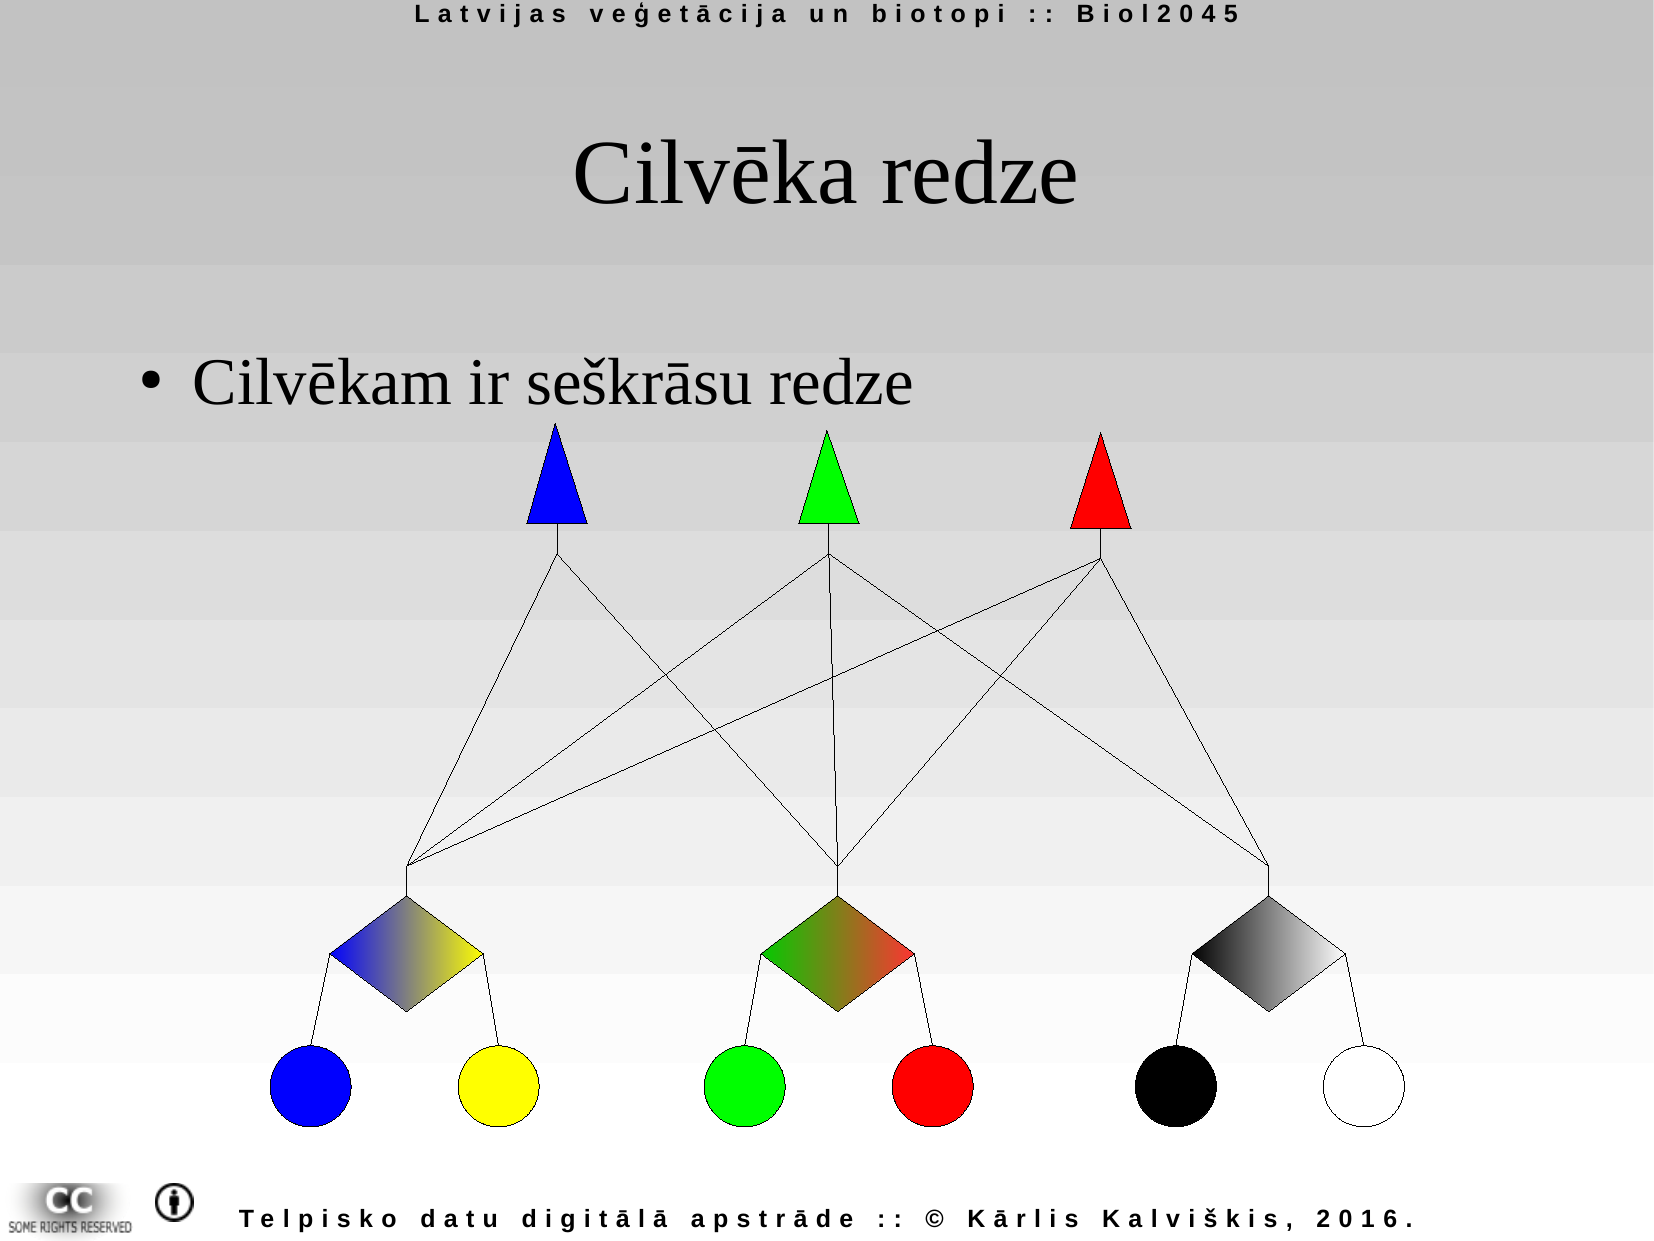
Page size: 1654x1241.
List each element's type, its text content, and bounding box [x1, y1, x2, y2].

text_box [1135, 1045, 1217, 1127]
text_box [704, 1045, 786, 1127]
text_box [1192, 895, 1345, 1012]
text_box [761, 895, 914, 1012]
picture [0, 0, 1654, 1241]
text_box [1323, 1045, 1405, 1127]
text_box [798, 430, 860, 524]
text_box [330, 895, 483, 1012]
text_box [458, 1045, 540, 1127]
text_box [892, 1045, 974, 1127]
text_box [526, 423, 588, 524]
text_box [1070, 432, 1132, 529]
title Cilvēka redze [29, 49, 1625, 296]
list Cilvēkam ir seškrāsu redze [121, 344, 1534, 1127]
text_box [270, 1045, 352, 1127]
